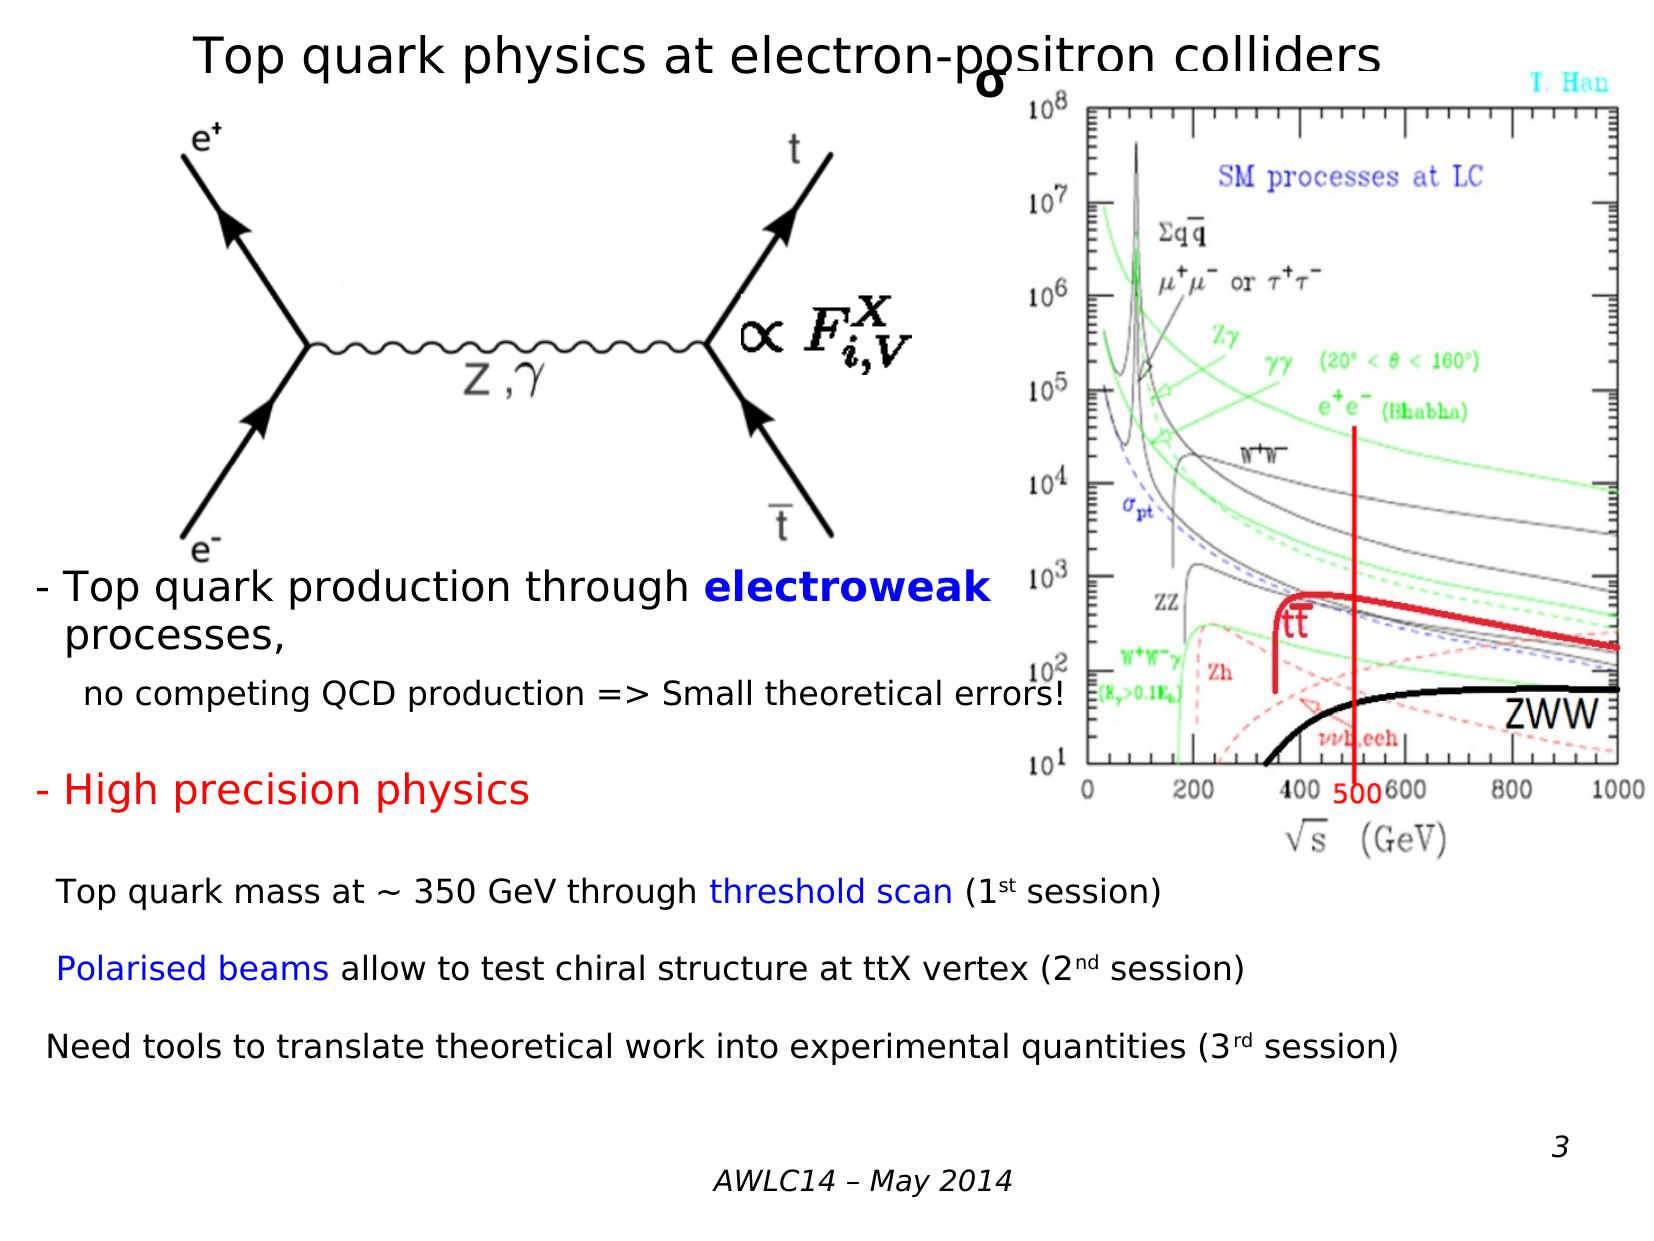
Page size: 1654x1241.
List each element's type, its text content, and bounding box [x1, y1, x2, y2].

text_box Top quark physics at electron-positron colliders [178, 19, 1388, 93]
picture [1015, 71, 1654, 554]
picture [123, 100, 912, 554]
text_box - Top quark production through electroweak processes, no competing QCD production => Small theoretical errors! - High precision physics Top quark mass at ~ 350 GeV through threshold scan (1st session) Polarised beams allow to test chiral structure at ttX vertex (2nd session) Need tools to translate theoretical work into experimental quantities (3rd session) [20, 554, 1654, 1241]
text_box σ [959, 43, 1025, 155]
